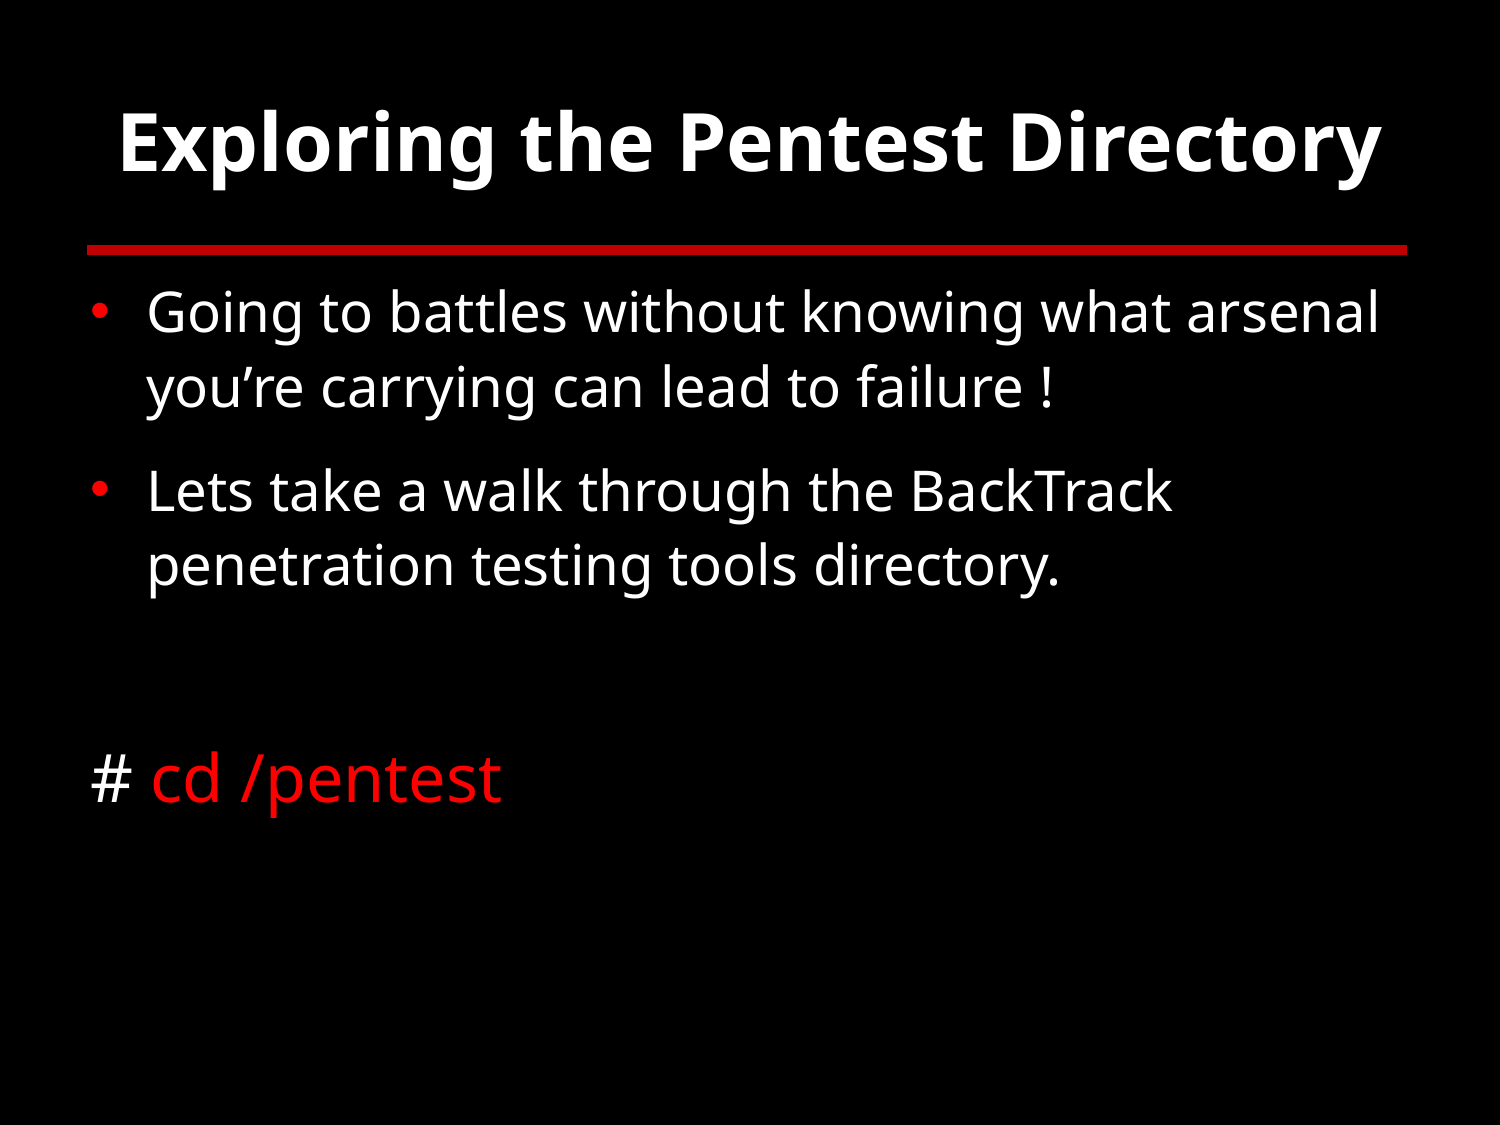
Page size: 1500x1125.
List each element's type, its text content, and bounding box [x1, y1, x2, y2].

title Exploring the Pentest Directory [75, 45, 1425, 233]
list Going to battles without knowing what arsenal you’re carrying can lead to failure ! Lets take a walk through the BackTrack penetration testing tools directory. # cd /pentest [75, 262, 1425, 1005]
